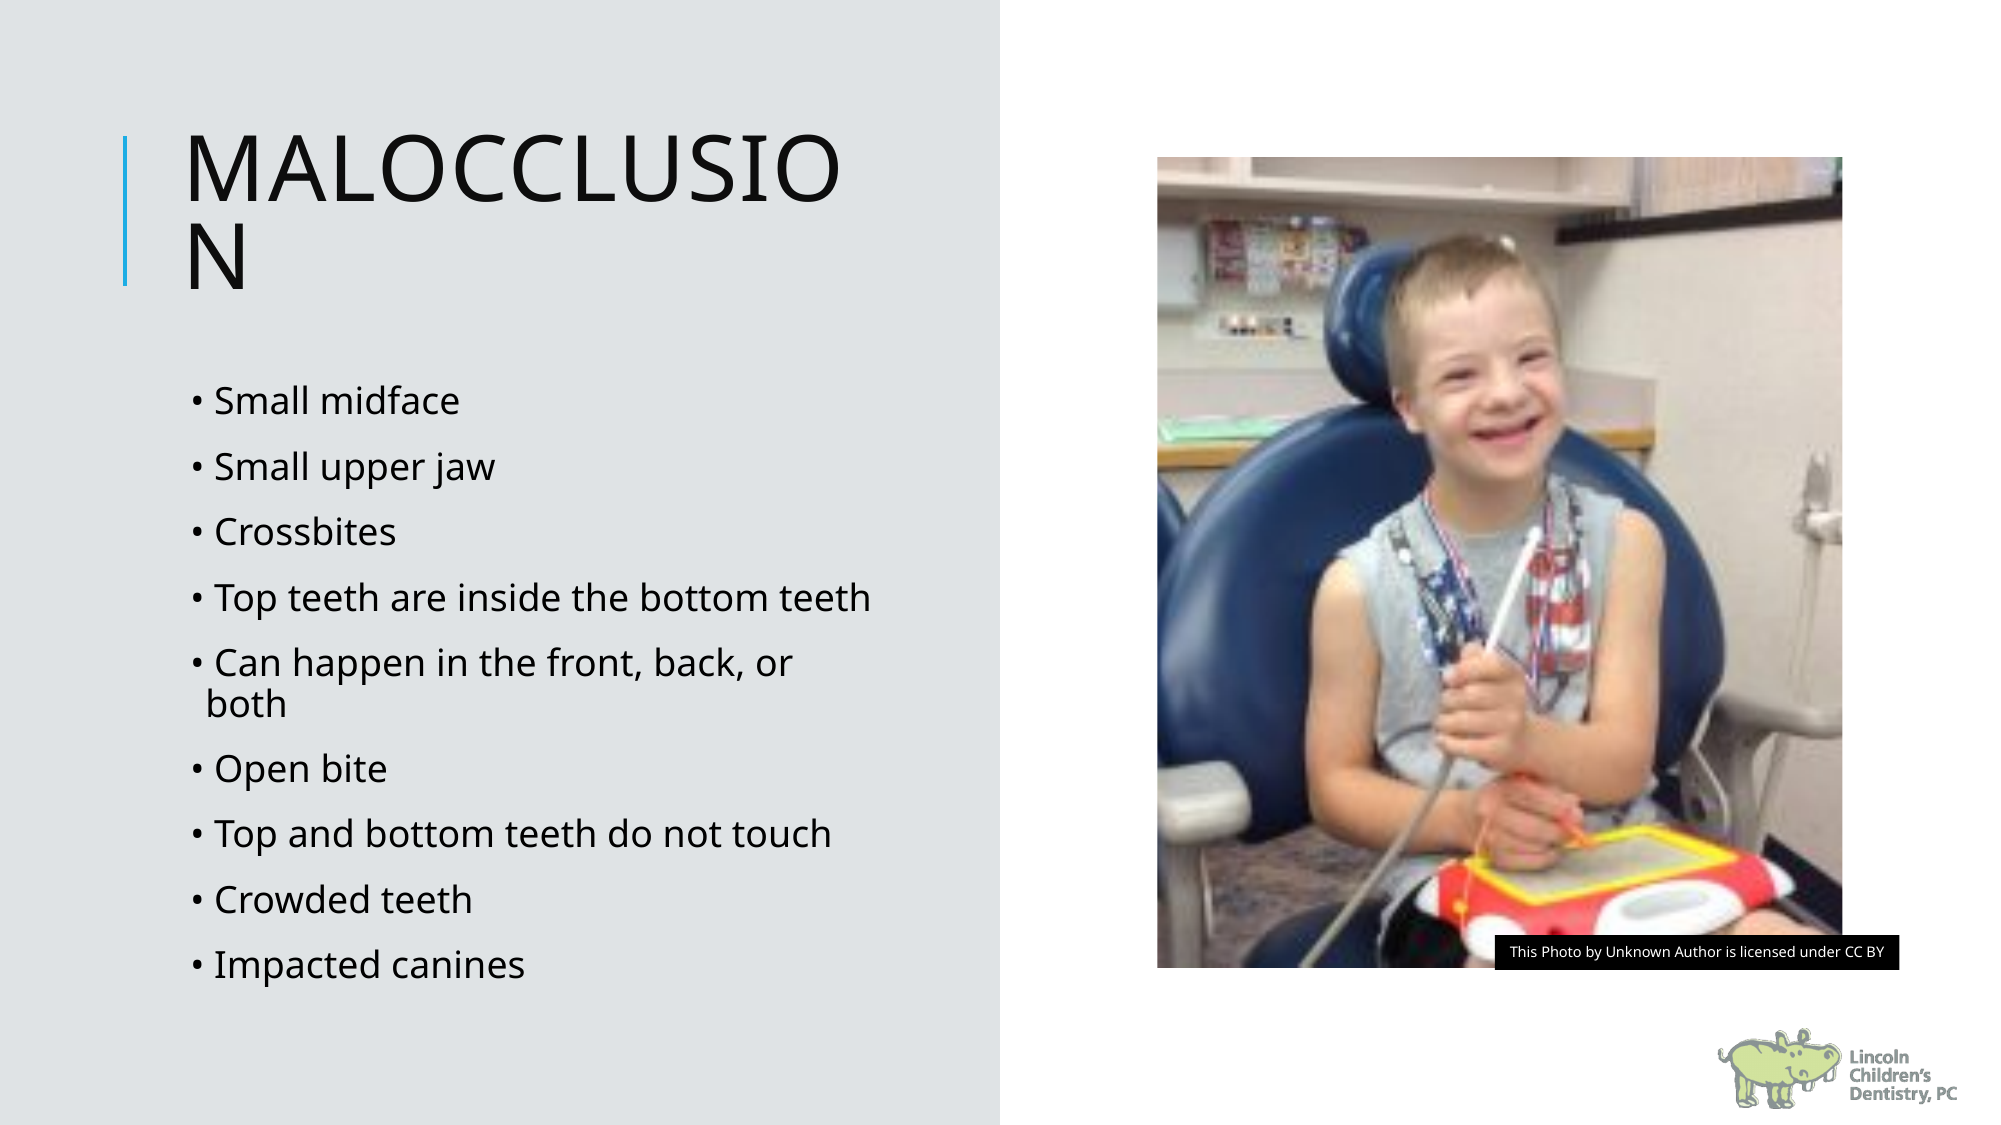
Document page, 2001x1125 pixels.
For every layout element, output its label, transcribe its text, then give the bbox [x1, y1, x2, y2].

text_box [0, 0, 1000, 1125]
picture [1717, 1028, 1957, 1109]
title malocclusion [168, 75, 889, 363]
list • Small midface • Small upper jaw • Crossbites • Top teeth are inside the bottom teeth • Can happen in the front, back, or both • Open bite • Top and bottom teeth do not touch • Crowded teeth • Impacted canines [168, 375, 889, 1021]
picture [1157, 157, 1843, 969]
text_box This Photo by Unknown Author is licensed under CC BY [1494, 935, 1843, 969]
